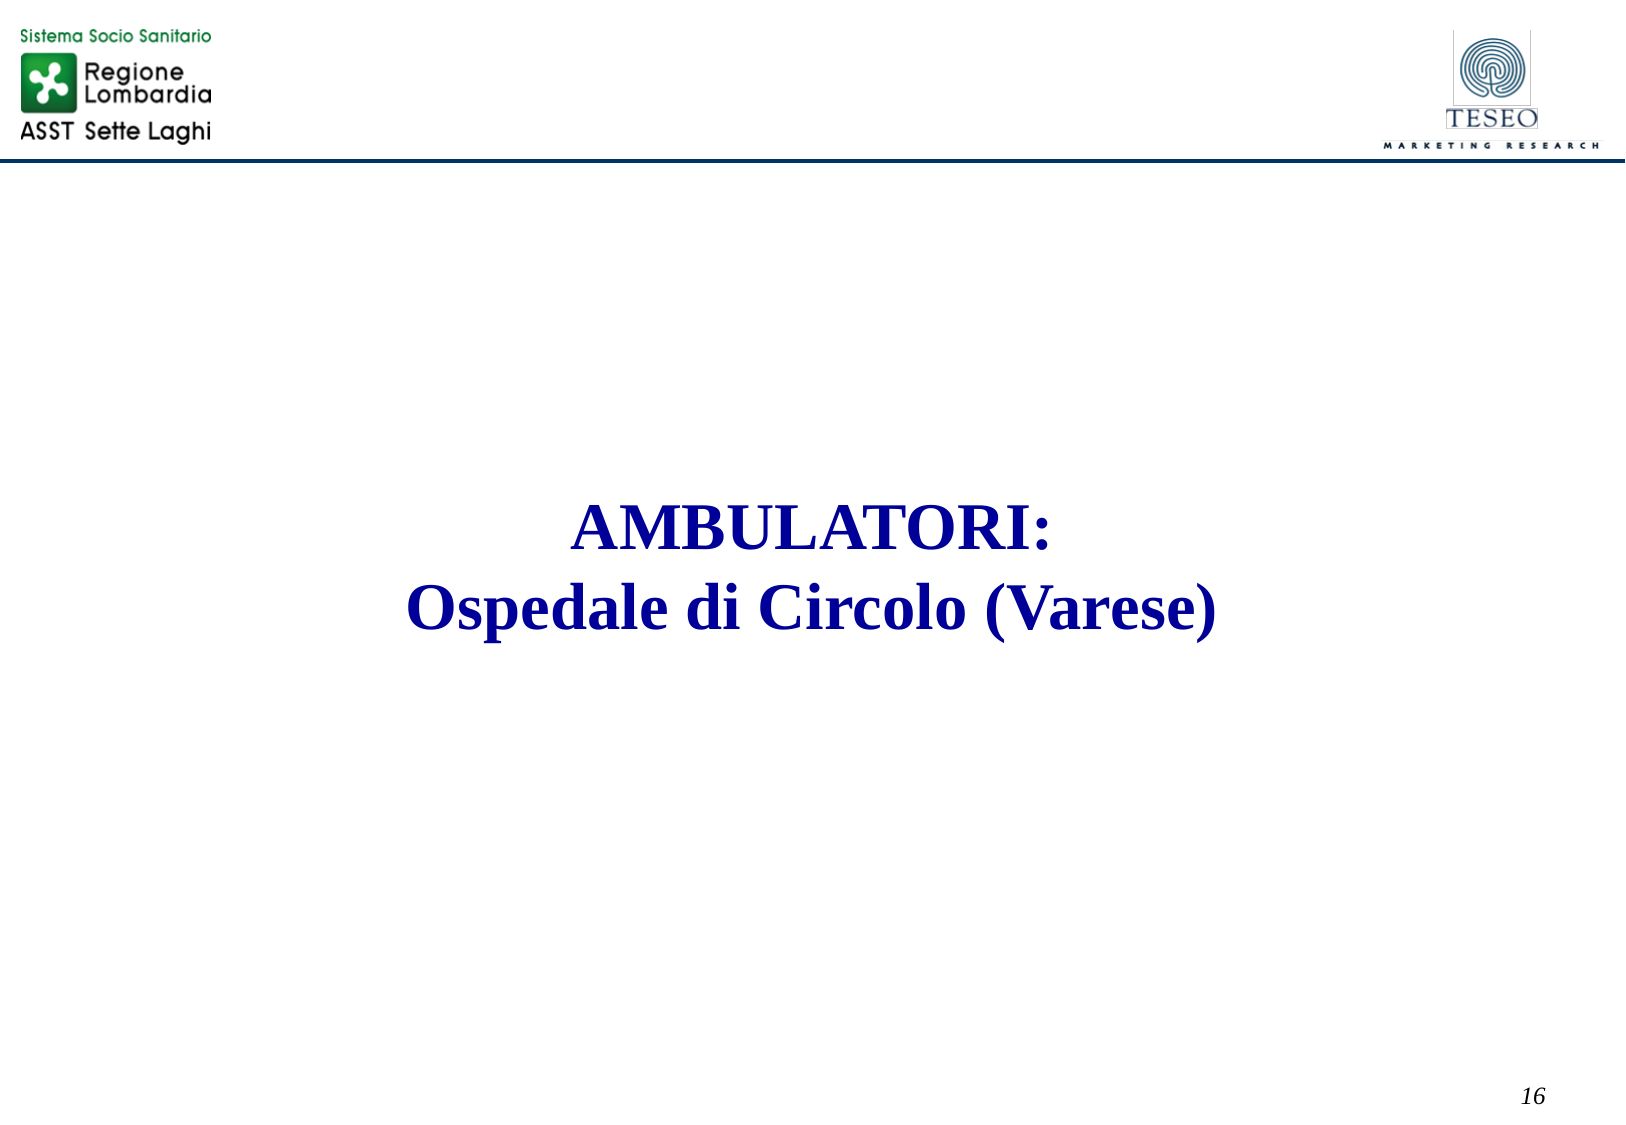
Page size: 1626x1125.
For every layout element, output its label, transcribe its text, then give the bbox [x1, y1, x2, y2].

picture [1381, 30, 1604, 149]
text_box AMBULATORI: Ospedale di Circolo (Varese) [121, 469, 1504, 657]
picture [21, 26, 211, 148]
